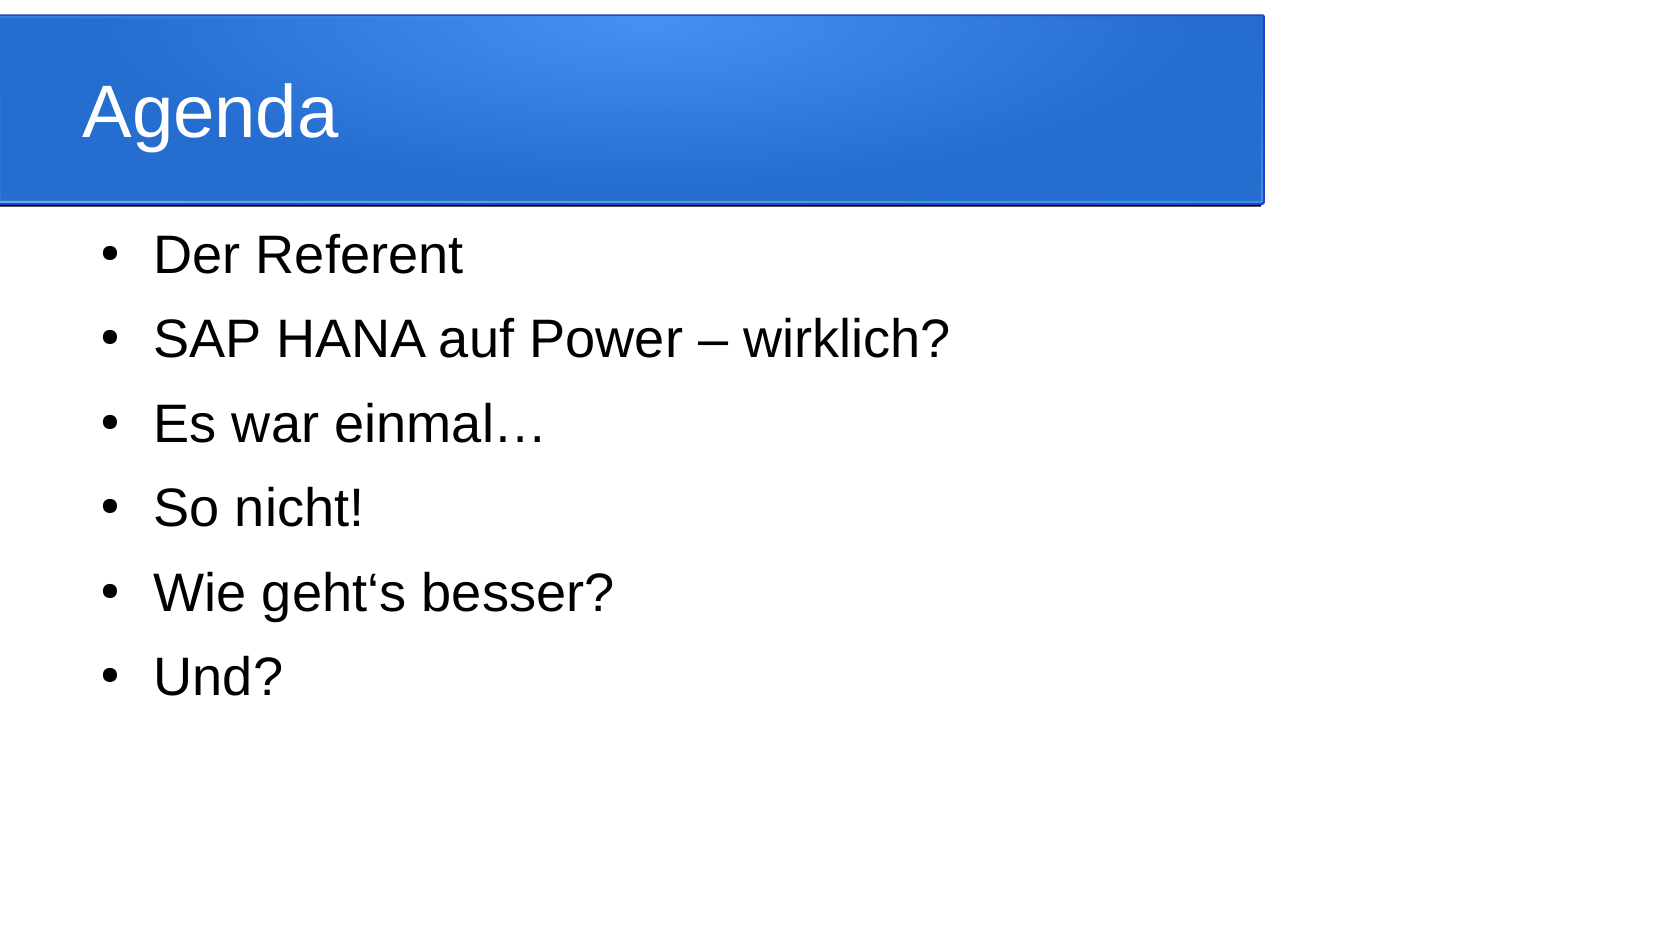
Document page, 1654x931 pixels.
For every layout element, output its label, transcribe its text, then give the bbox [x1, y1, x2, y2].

list Der Referent SAP HANA auf Power – wirklich? Es war einmal… So nicht! Wie geht‘s besser? Und? [82, 224, 1571, 764]
title Agenda [82, 35, 1235, 189]
